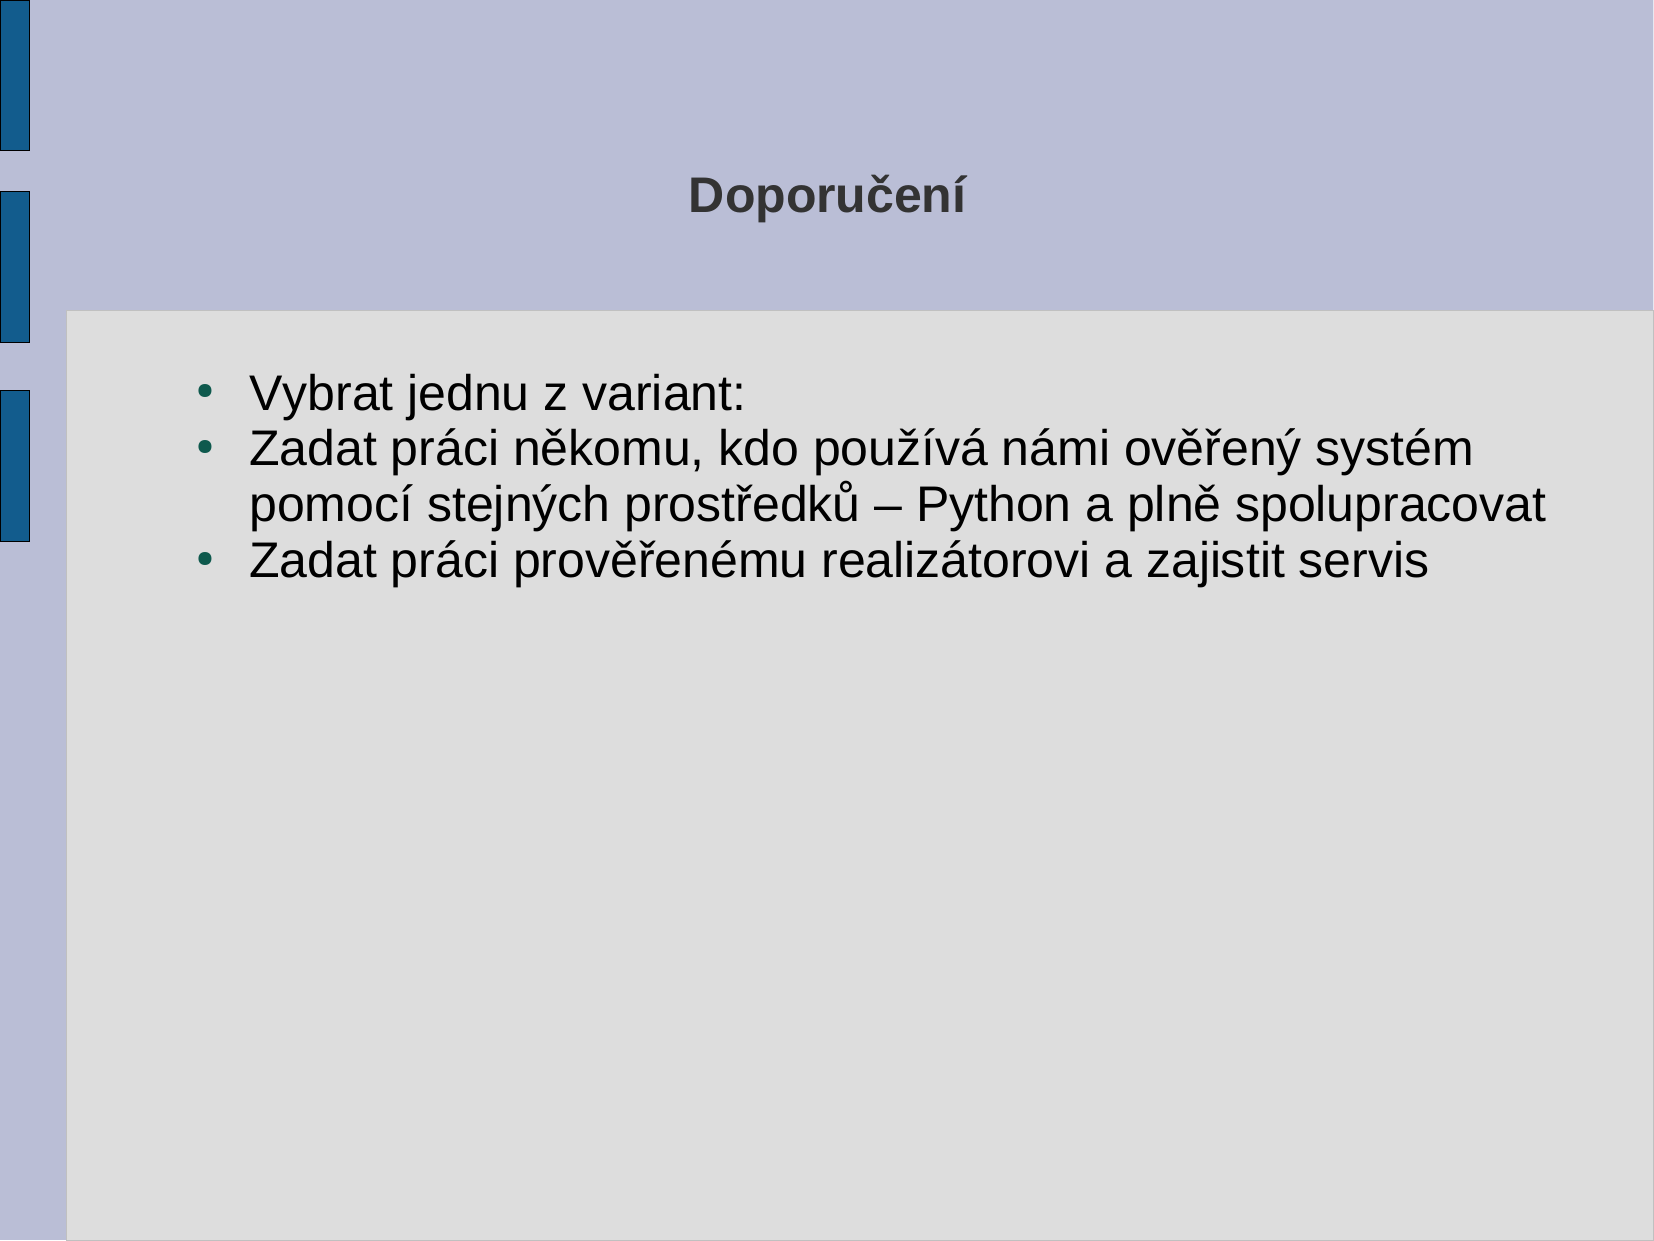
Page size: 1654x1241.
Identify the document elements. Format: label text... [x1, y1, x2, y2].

list Vybrat jednu z variant: Zadat práci někomu, kdo používá námi ověřený systém pomocí stejných prostředků – Python a plně spolupracovat Zadat práci prověřenému realizátorovi a zajistit servis [178, 364, 1570, 1147]
title Doporučení [121, 91, 1534, 299]
